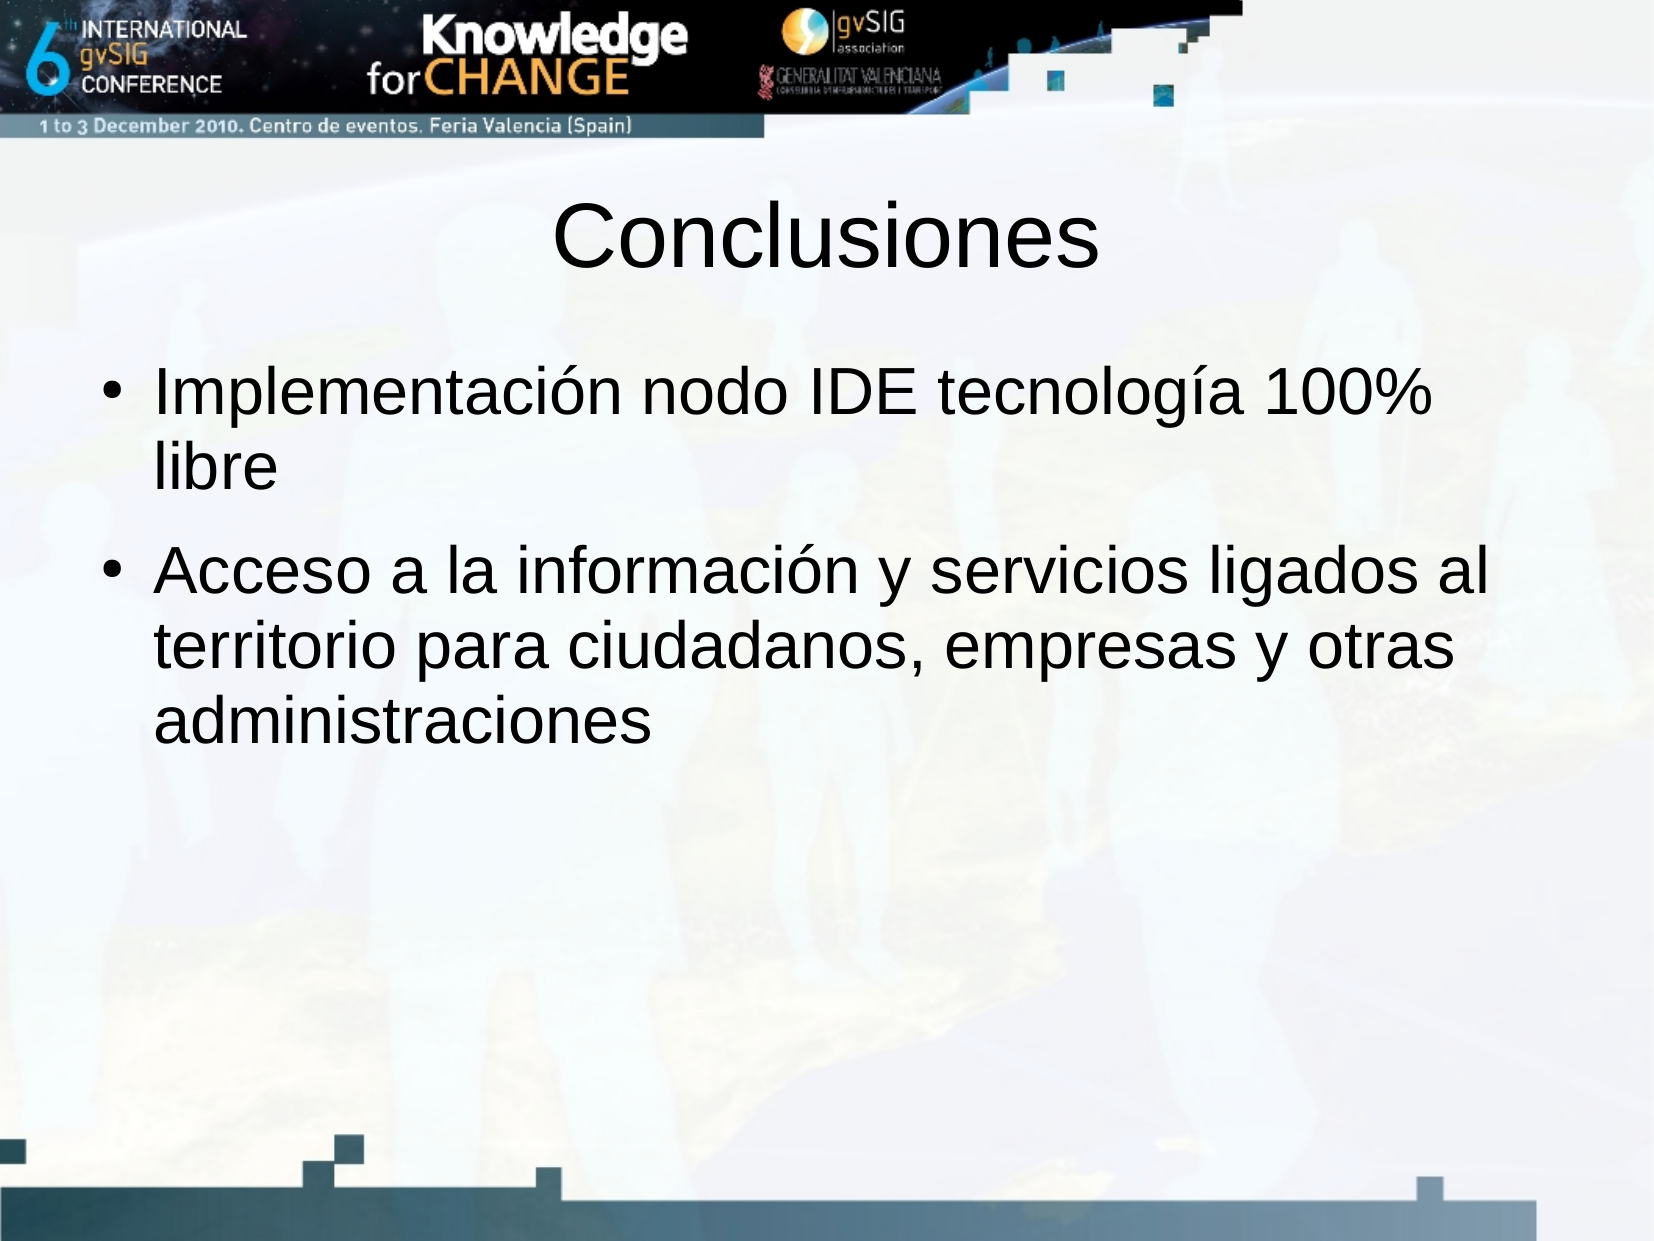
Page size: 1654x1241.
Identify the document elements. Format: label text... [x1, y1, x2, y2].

list Implementación nodo IDE tecnología 100% libre Acceso a la información y servicios ligados al territorio para ciudadanos, empresas y otras administraciones [82, 354, 1571, 1109]
picture [0, 0, 1654, 1241]
title Conclusiones [82, 155, 1571, 318]
